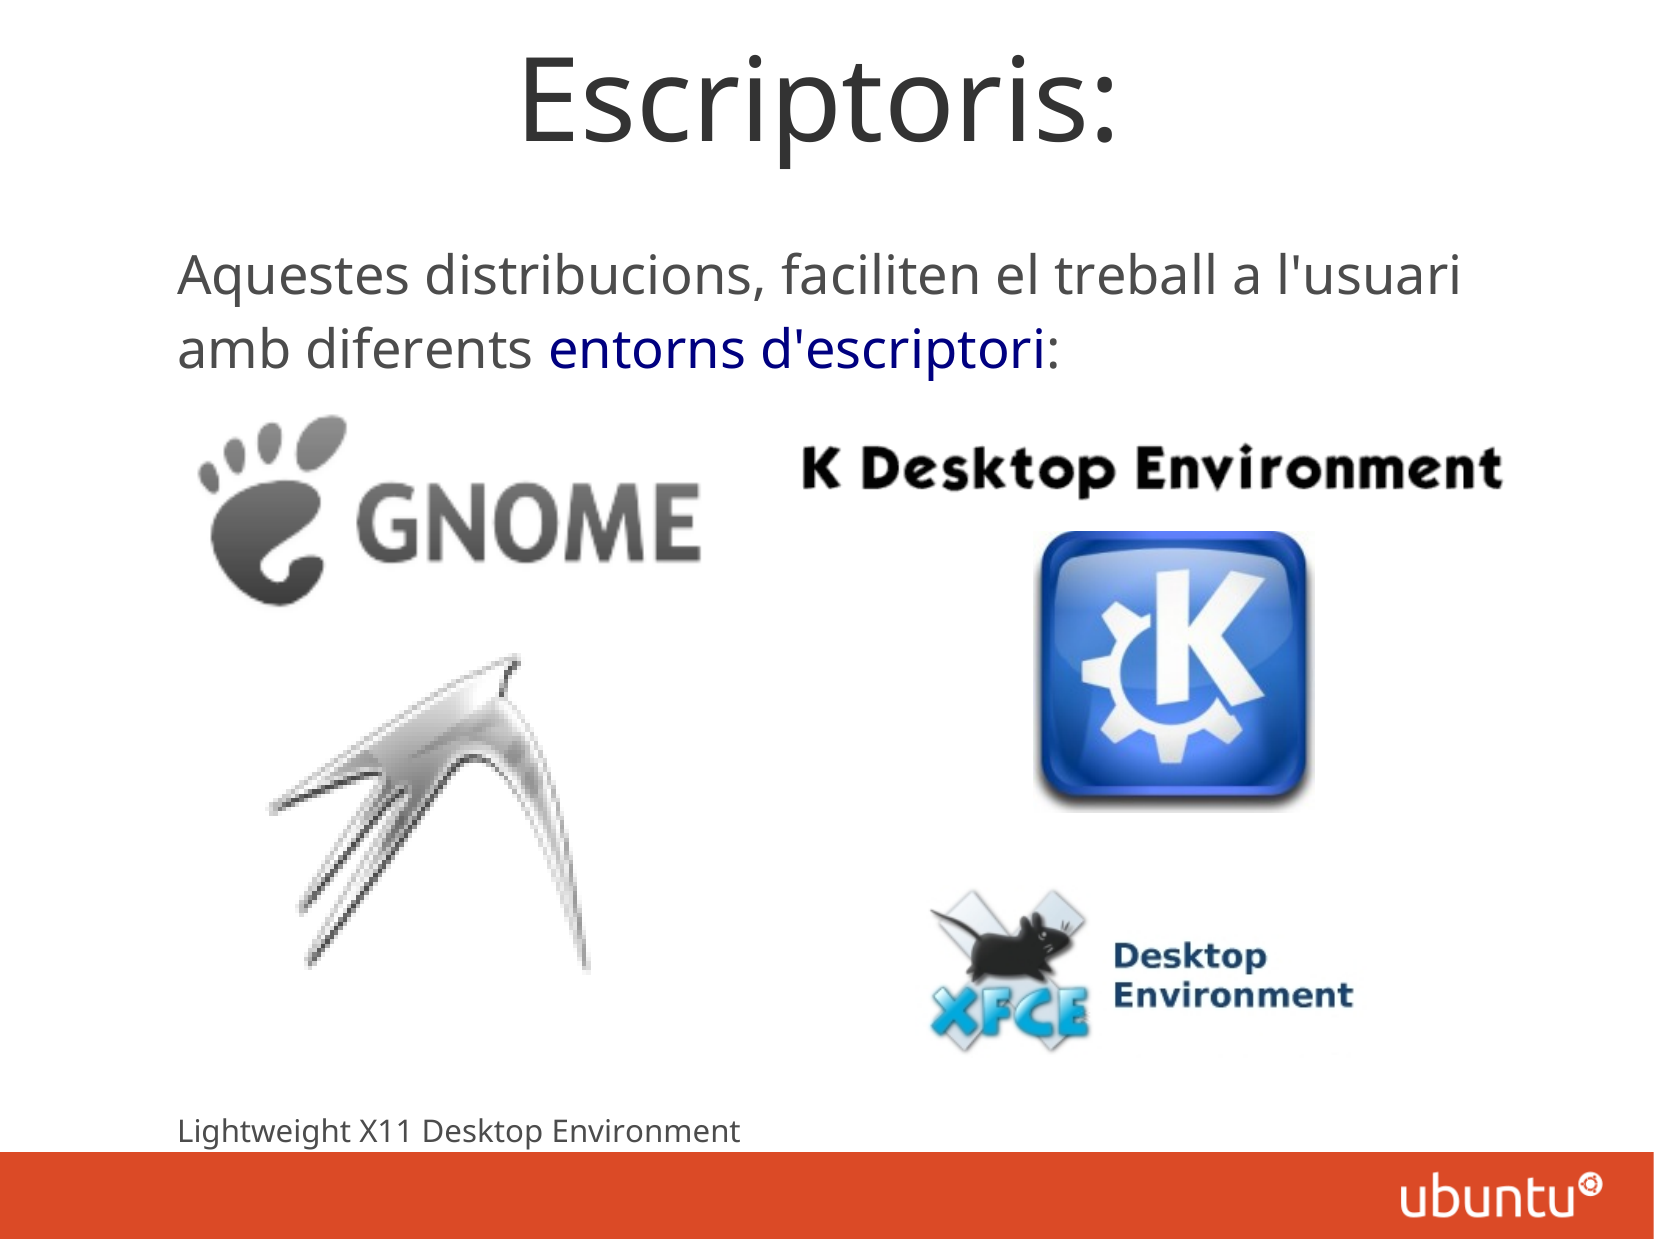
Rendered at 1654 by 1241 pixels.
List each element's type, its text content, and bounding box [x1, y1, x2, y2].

picture [802, 437, 1506, 502]
picture [191, 413, 709, 621]
picture [915, 885, 1385, 1058]
picture [265, 653, 591, 975]
title Escriptoris: [0, 0, 1489, 216]
picture [0, 1152, 1654, 1239]
picture [1033, 531, 1315, 813]
text_box Aquestes distribucions, faciliten el treball a l'usuari amb diferents entorns d'escriptori: Lightweight X11 Desktop Environment [177, 236, 1536, 1069]
